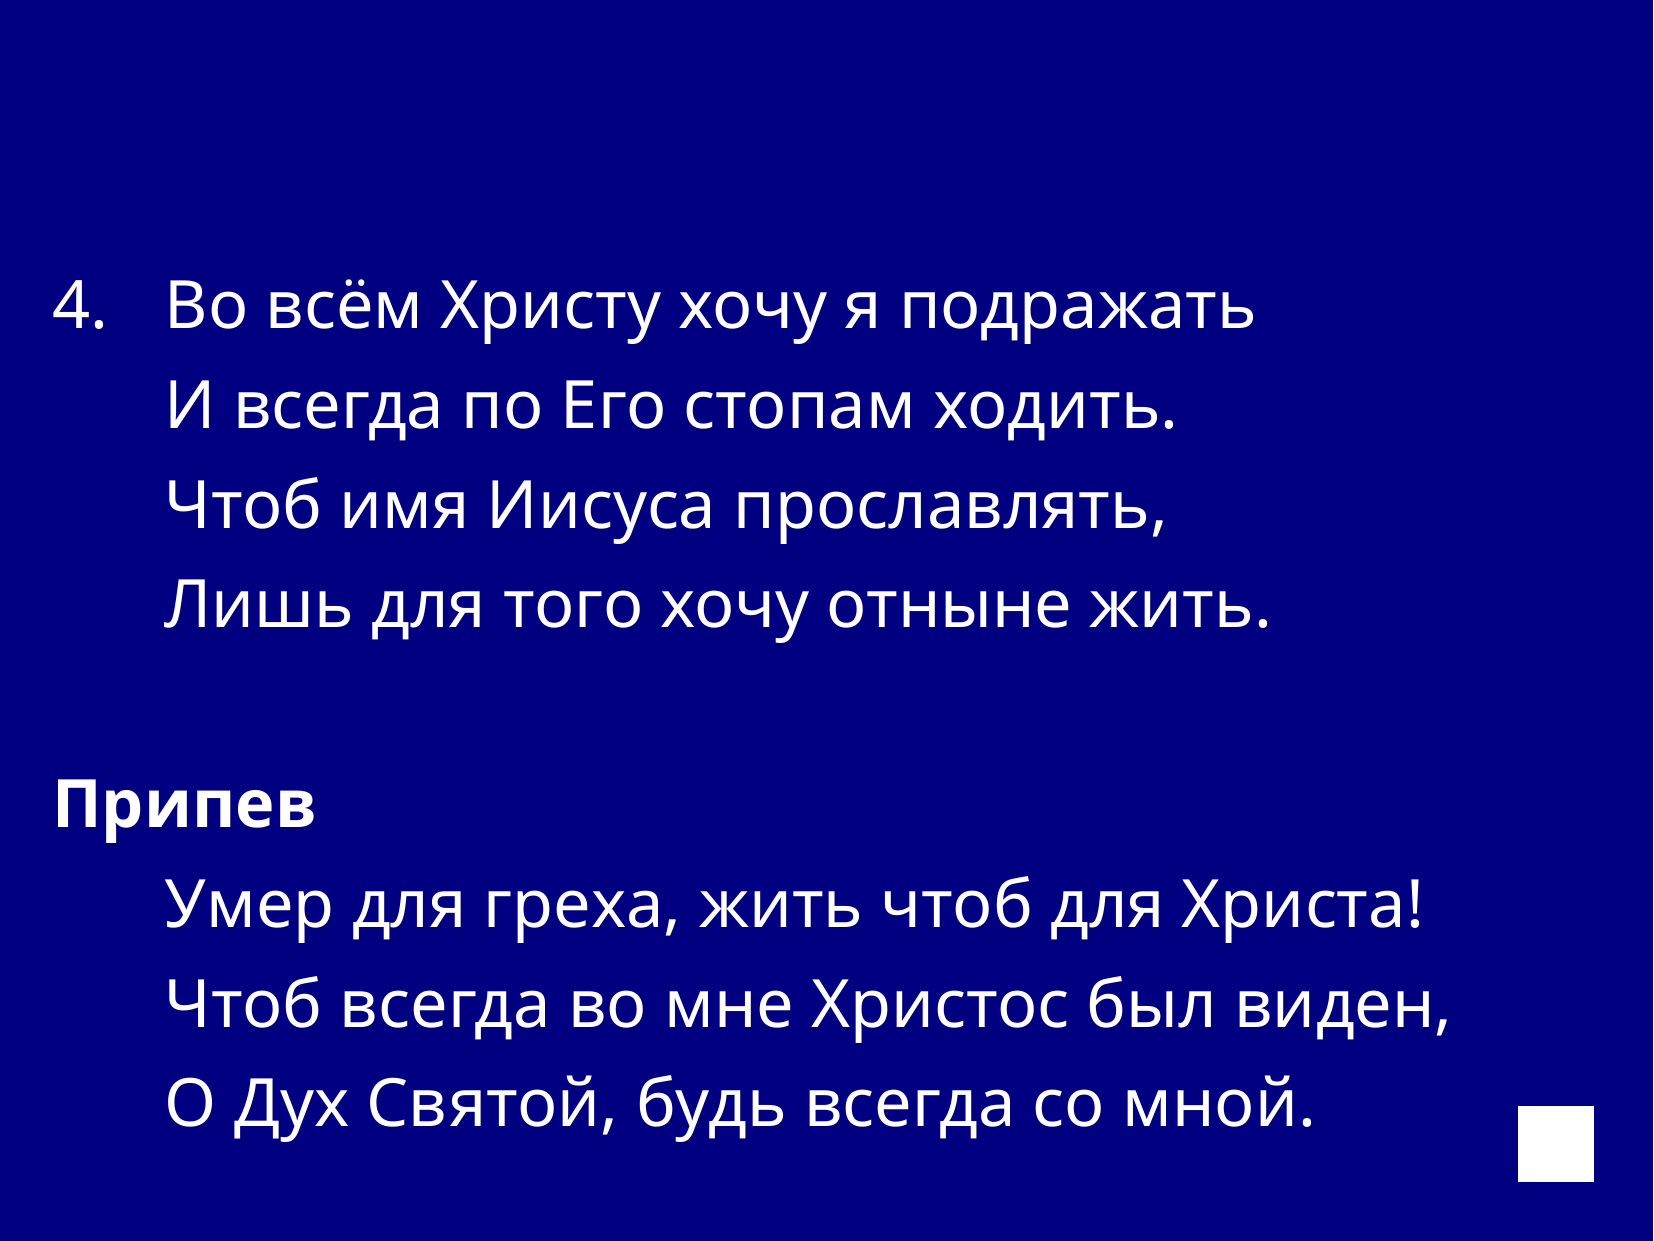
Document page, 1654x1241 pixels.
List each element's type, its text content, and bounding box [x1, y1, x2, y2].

text_box [1518, 1163, 1594, 1182]
text_box 4. Во всём Христу хочу я подражать И всегда по Его стопам ходить. Чтоб имя Иисуса прославлять, Лишь для того хочу отныне жить. Припев Умер для греха, жить чтоб для Христа! Чтоб всегда во мне Христос был виден, О Дух Святой, будь всегда со мной. [37, 150, 1653, 1163]
